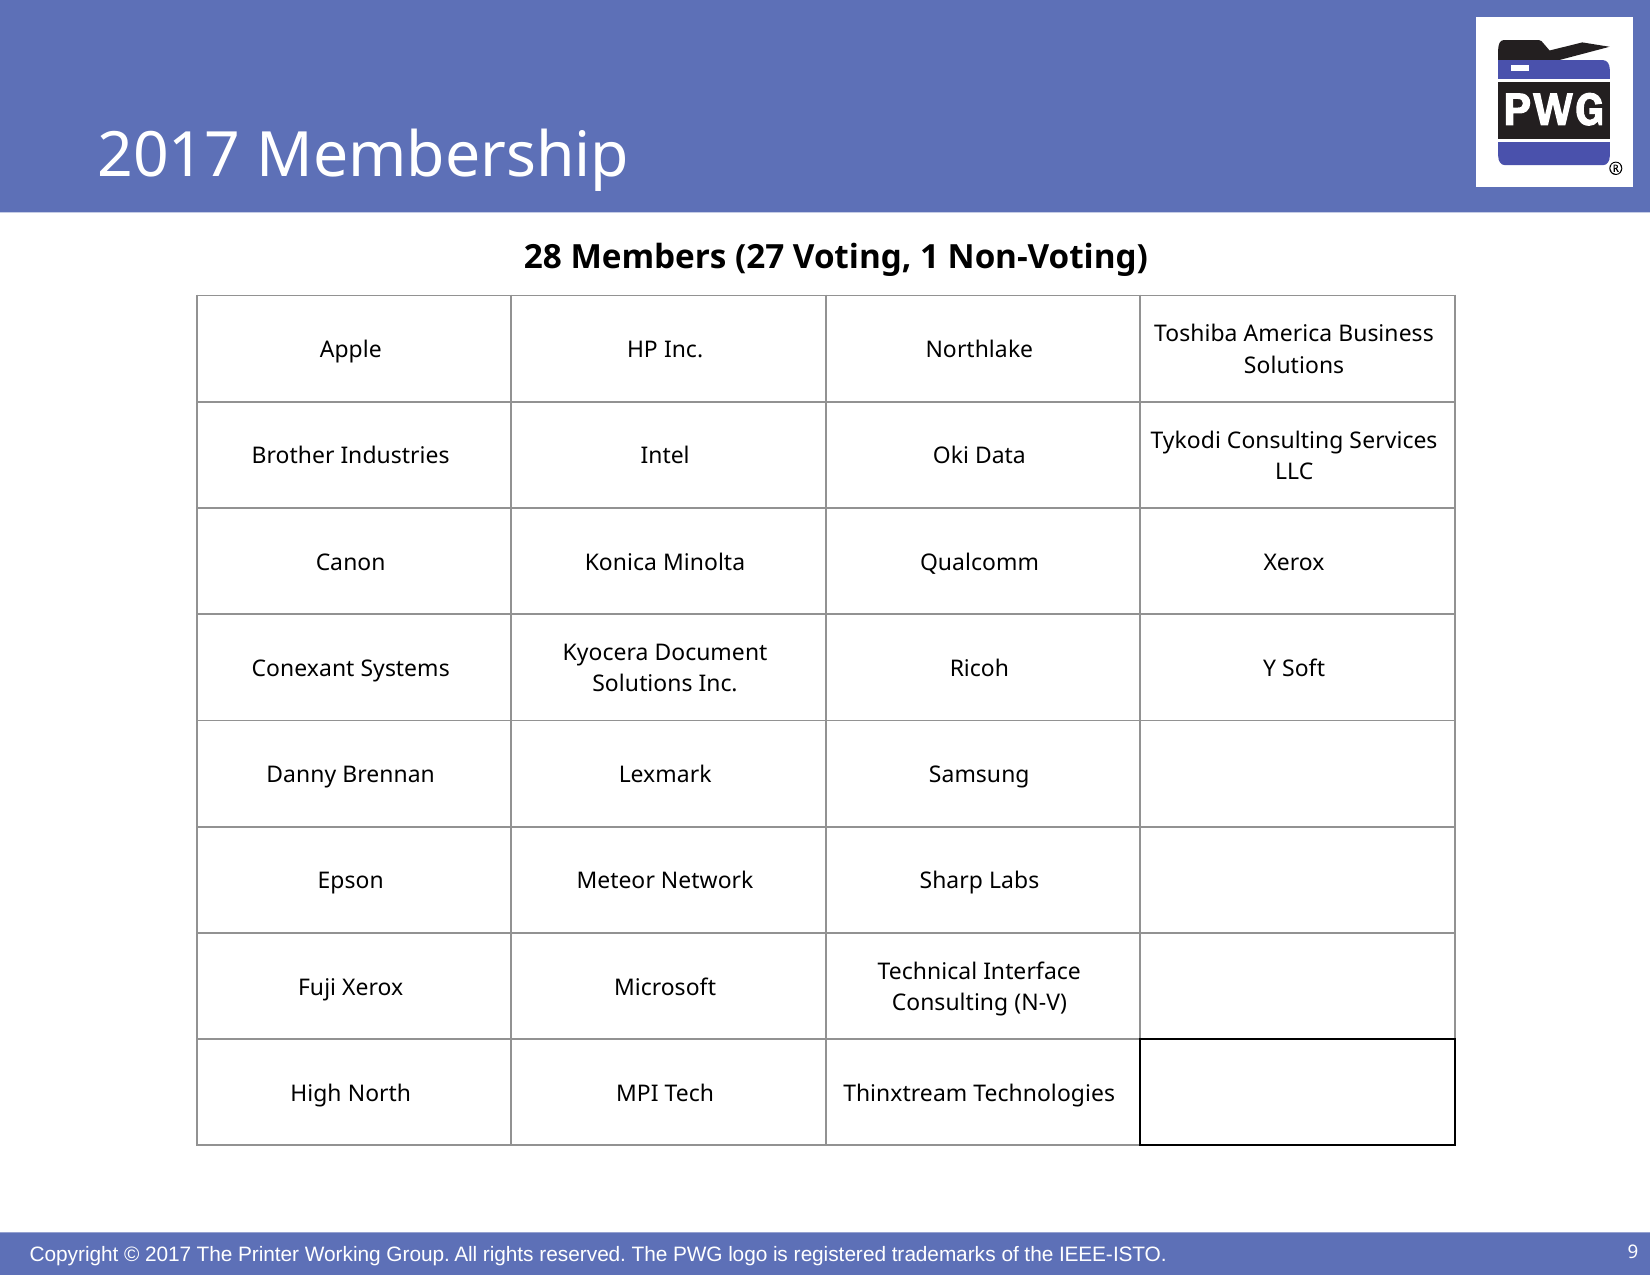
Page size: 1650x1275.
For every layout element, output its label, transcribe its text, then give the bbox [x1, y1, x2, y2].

table_cell Danny Brennan [198, 721, 510, 826]
table_header Apple [198, 296, 510, 401]
table_cell Sharp Labs [827, 828, 1139, 932]
table_header HP Inc. [512, 296, 825, 401]
table_cell MPI Tech [512, 1040, 825, 1144]
table_cell [1141, 721, 1454, 826]
table_cell Qualcomm [827, 509, 1139, 613]
table_cell Conexant Systems [198, 615, 510, 720]
title 2017 Membership [82, 8, 1449, 198]
table_cell Technical Interface Consulting (N-V) [827, 934, 1139, 1038]
table_cell Thinxtream Technologies [827, 1040, 1139, 1144]
table_cell Meteor Network [512, 828, 825, 932]
table_cell Microsoft [512, 934, 825, 1038]
table_cell High North [198, 1040, 510, 1144]
table_cell Xerox [1141, 509, 1454, 613]
table_cell Y Soft [1141, 615, 1454, 720]
table_cell Konica Minolta [512, 509, 825, 613]
table_cell Epson [198, 828, 510, 932]
table_cell [1141, 828, 1454, 932]
table_header Northlake [827, 296, 1139, 401]
table_cell Canon [198, 509, 510, 613]
table_cell Samsung [827, 721, 1139, 826]
table_cell Lexmark [512, 721, 825, 826]
table_cell Brother Industries [198, 403, 510, 507]
table_cell [1141, 934, 1454, 1038]
table_cell Fuji Xerox [198, 934, 510, 1038]
table_cell [1141, 1040, 1454, 1144]
table_cell Tykodi Consulting Services LLC [1141, 403, 1454, 507]
table_header Toshiba America Business Solutions [1141, 296, 1454, 401]
table_cell Ricoh [827, 615, 1139, 720]
table_cell Kyocera Document Solutions Inc. [512, 615, 825, 720]
table_cell Oki Data [827, 403, 1139, 507]
text_box 28 Members (27 Voting, 1 Non-Voting) [82, 226, 1591, 284]
table_cell Intel [512, 403, 825, 507]
